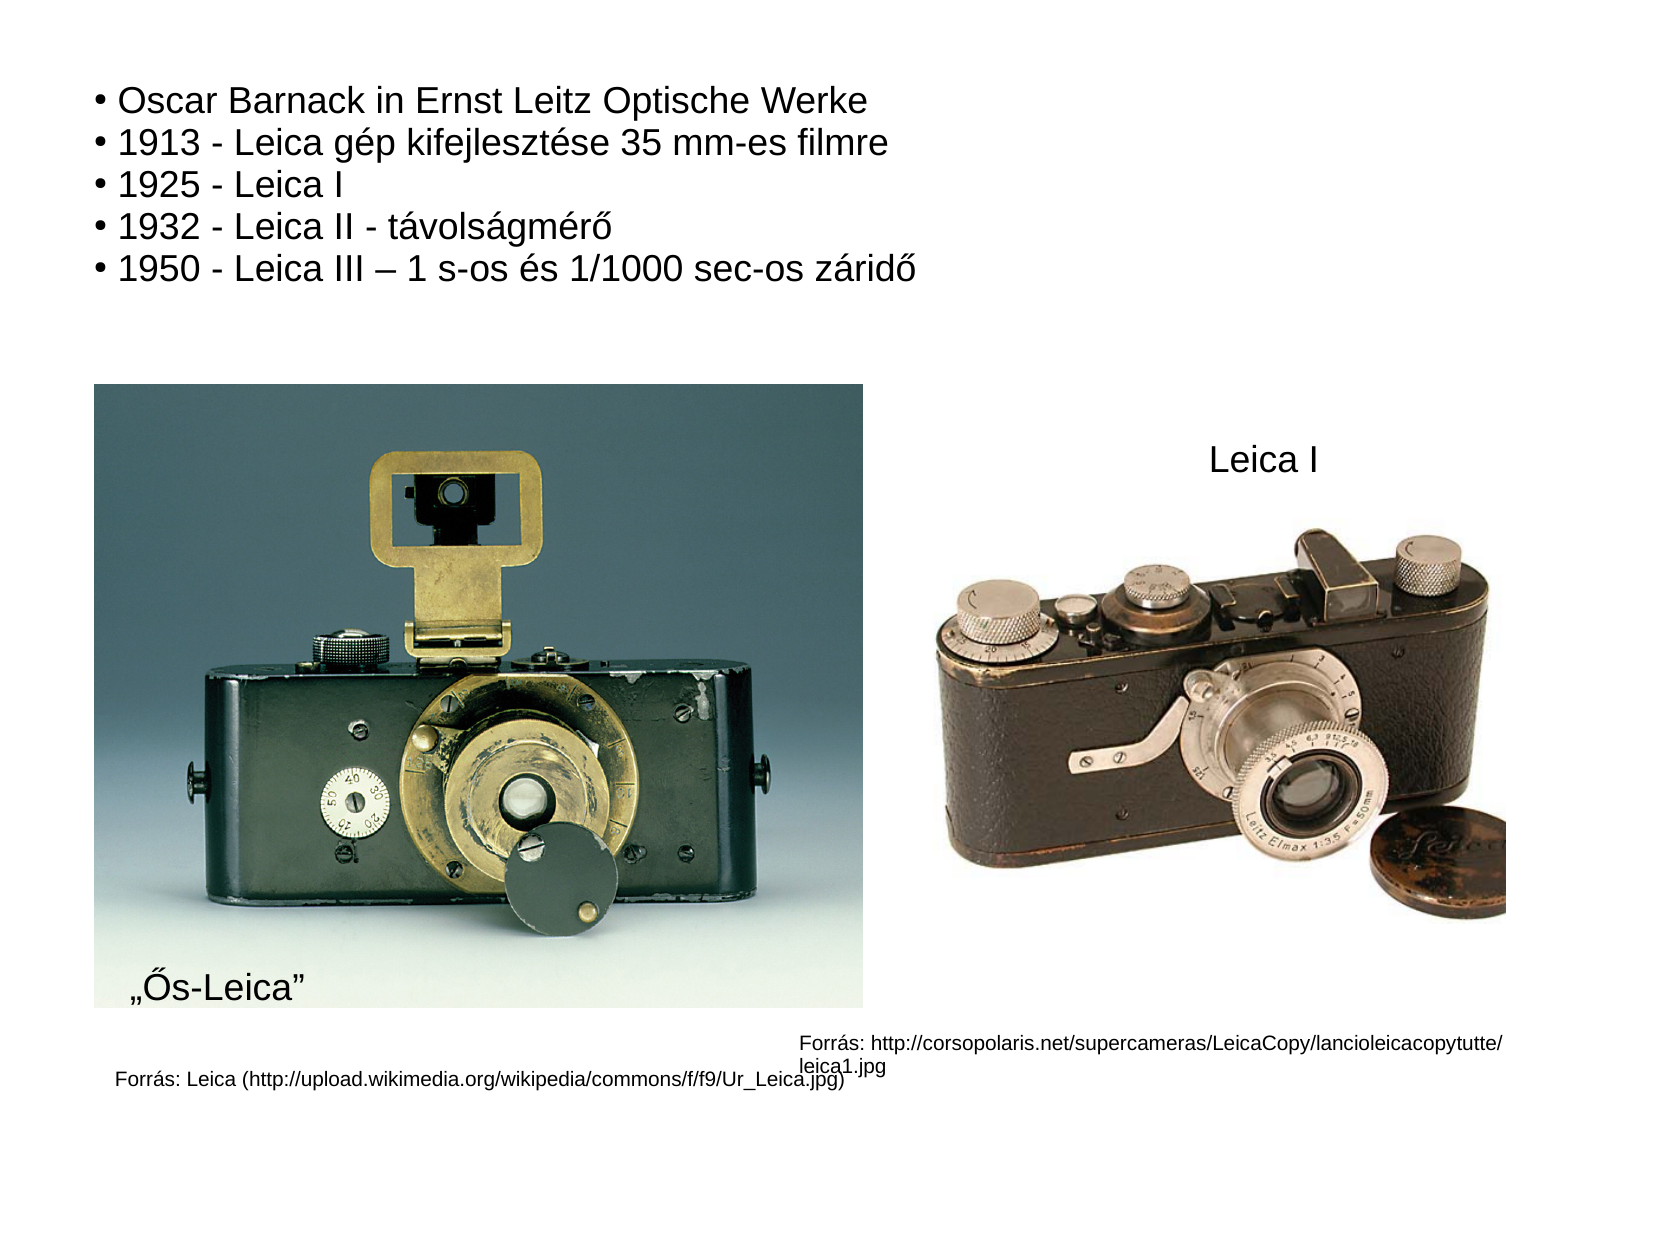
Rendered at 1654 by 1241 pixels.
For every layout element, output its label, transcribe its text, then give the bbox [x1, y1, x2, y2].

text_box Leica I [1194, 430, 1423, 488]
text_box Oscar Barnack in Ernst Leitz Optische Werke 1913 - Leica gép kifejlesztése 35 mm-es filmre 1925 - Leica I 1932 - Leica II - távolságmérő 1950 - Leica III – 1 s-os és 1/1000 sec-os záridő [78, 72, 943, 298]
picture [915, 481, 1506, 925]
text_box Forrás: http://corsopolaris.net/supercameras/LeicaCopy/lancioleicacopytutte/leica1.jpg [784, 1023, 1604, 1062]
text_box Forrás: Leica (http://upload.wikimedia.org/wikipedia/commons/f/f9/Ur_Leica.jpg) [100, 1060, 863, 1122]
picture [94, 384, 863, 1008]
text_box „Ős-Leica” [115, 958, 320, 1016]
